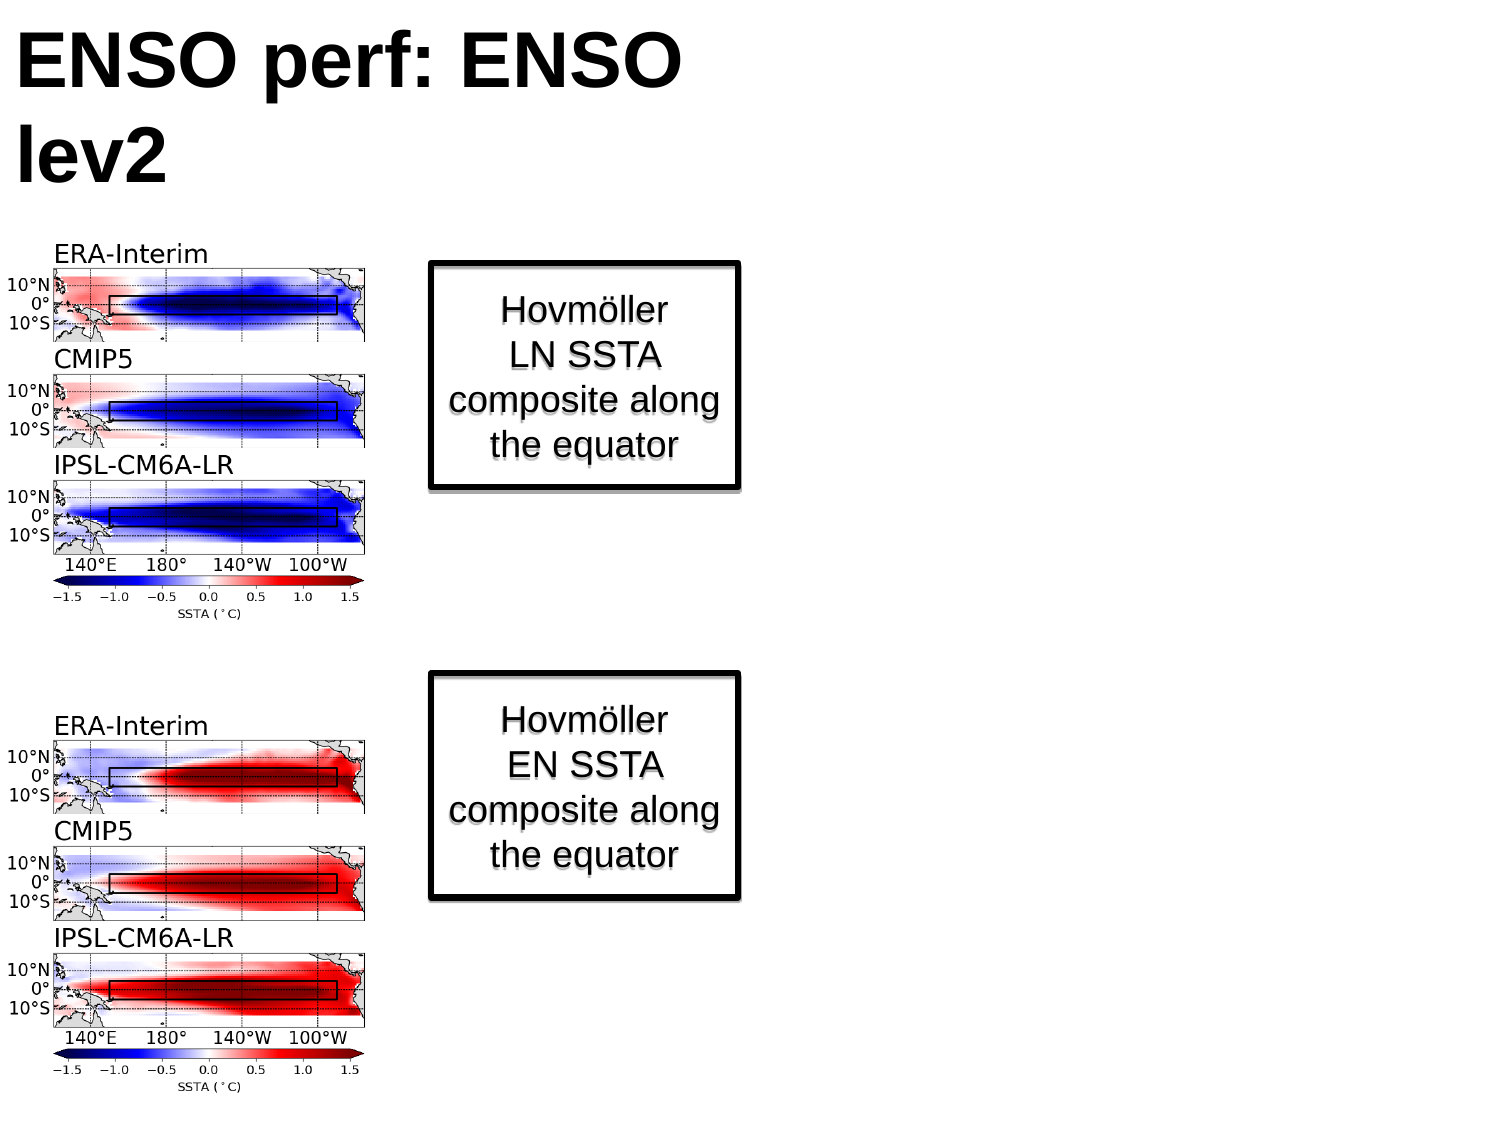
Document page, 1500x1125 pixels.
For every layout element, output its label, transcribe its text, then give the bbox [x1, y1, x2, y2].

title ENSO perf: ENSO lev2 [0, 0, 1500, 206]
picture [0, 708, 372, 1099]
text_box Hovmöller LN SSTA composite along the equator [431, 262, 739, 488]
picture [0, 236, 372, 627]
text_box Hovmöller EN SSTA composite along the equator [431, 673, 739, 898]
